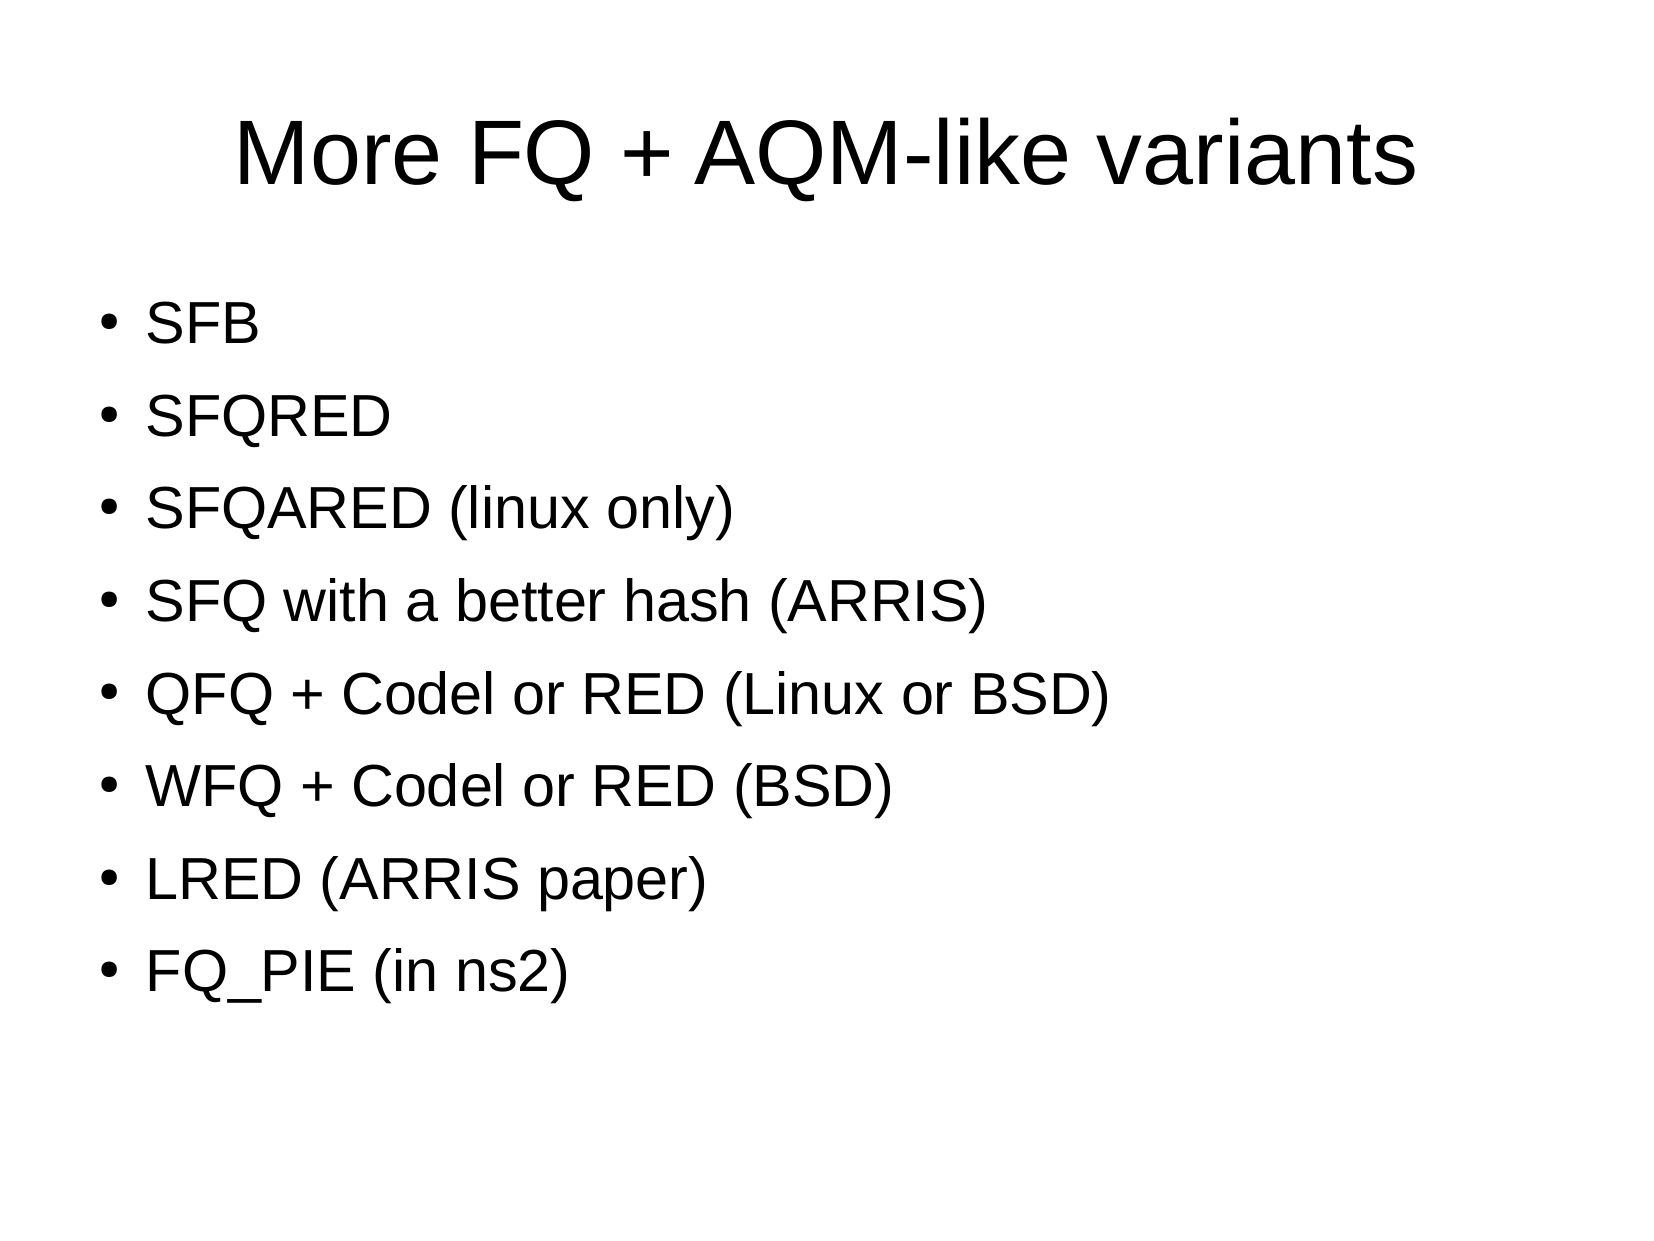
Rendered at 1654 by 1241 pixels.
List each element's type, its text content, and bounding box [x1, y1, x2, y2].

list SFB SFQRED SFQARED (linux only) SFQ with a better hash (ARRIS) QFQ + Codel or RED (Linux or BSD) WFQ + Codel or RED (BSD) LRED (ARRIS paper) FQ_PIE (in ns2) [82, 290, 1571, 1010]
title More FQ + AQM-like variants [82, 49, 1571, 257]
